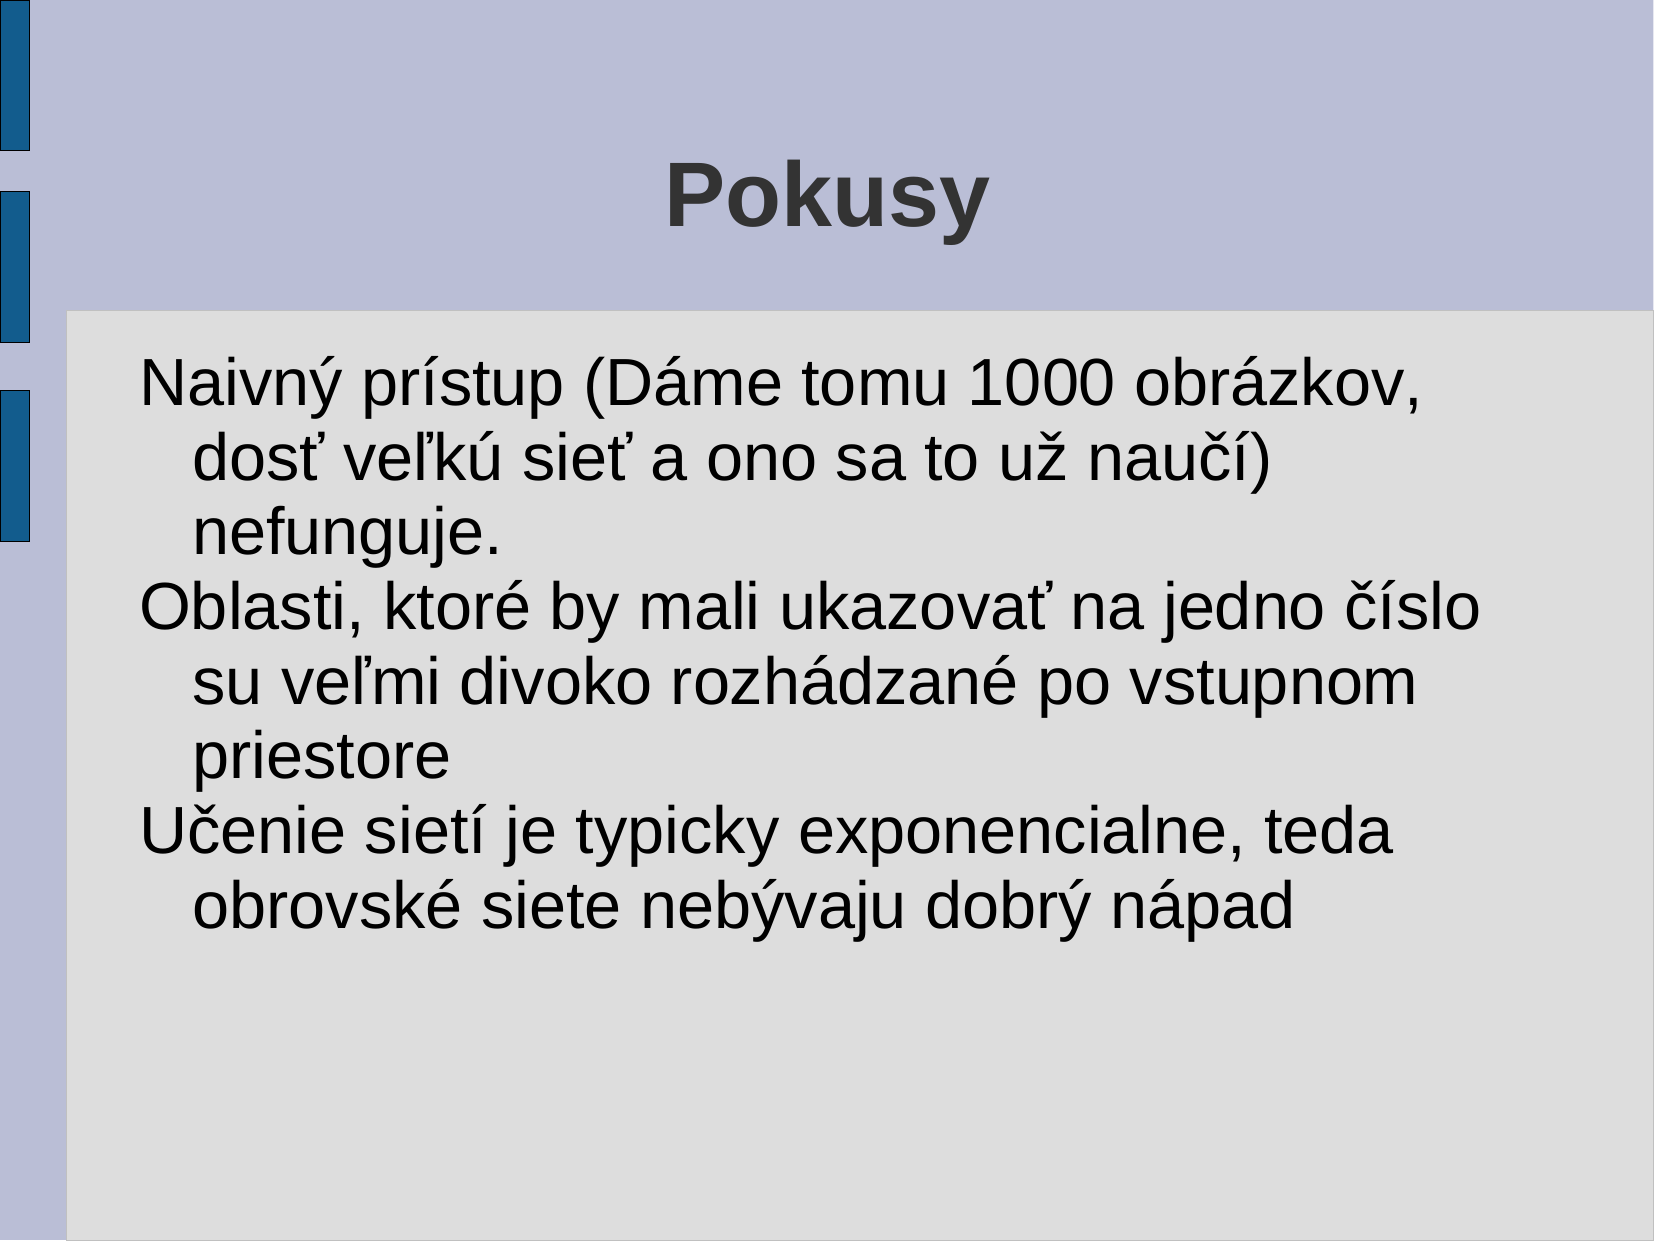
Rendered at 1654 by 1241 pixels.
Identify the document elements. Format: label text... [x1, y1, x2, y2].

list Naivný prístup (Dáme tomu 1000 obrázkov, dosť veľkú sieť a ono sa to už naučí) nefunguje. Oblasti, ktoré by mali ukazovať na jedno číslo su veľmi divoko rozhádzané po vstupnom priestore Učenie sietí je typicky exponencialne, teda obrovské siete nebývaju dobrý nápad [121, 344, 1534, 1127]
title Pokusy [121, 91, 1534, 299]
